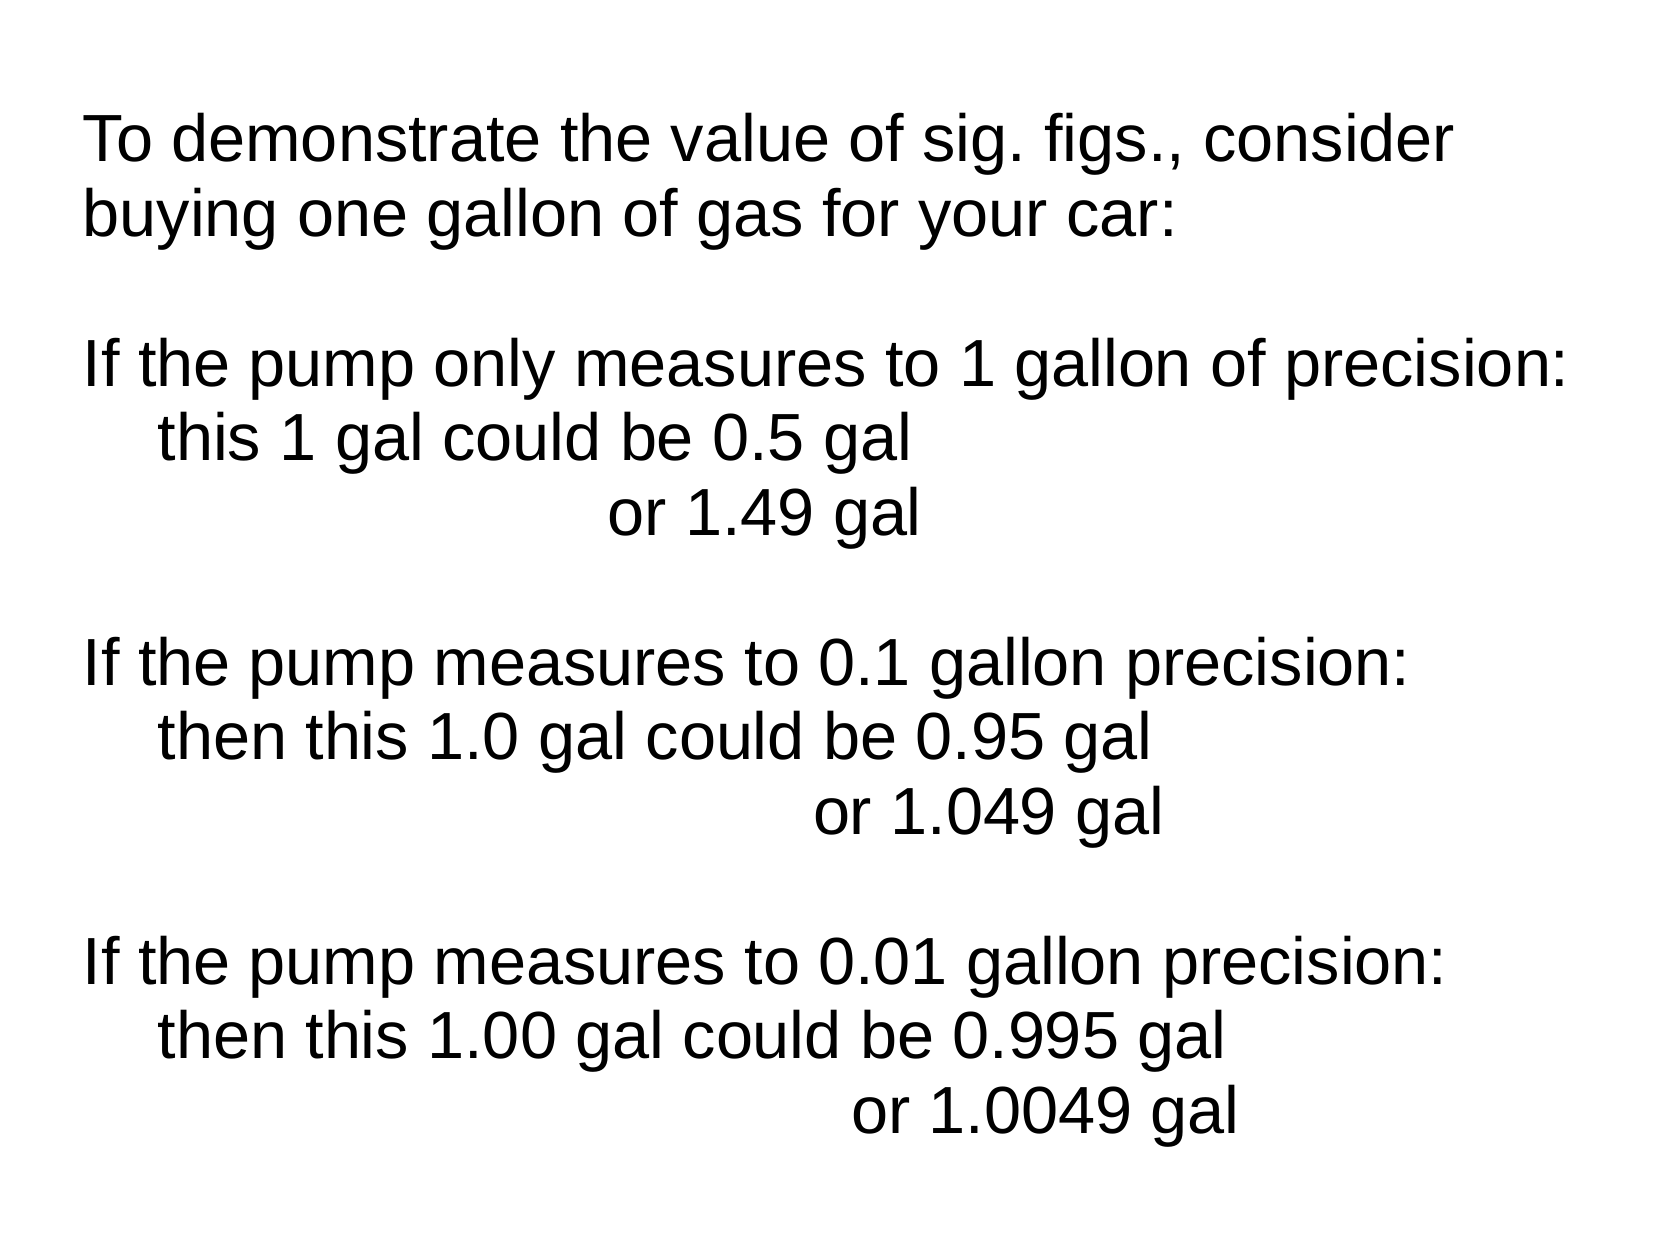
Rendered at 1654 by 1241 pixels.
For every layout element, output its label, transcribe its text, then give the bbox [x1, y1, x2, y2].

subtitle To demonstrate the value of sig. figs., consider buying one gallon of gas for your car: If the pump only measures to 1 gallon of precision: this 1 gal could be 0.5 gal or 1.49 gal If the pump measures to 0.1 gallon precision: then this 1.0 gal could be 0.95 gal or 1.049 gal If the pump measures to 0.01 gallon precision: then this 1.00 gal could be 0.995 gal or 1.0049 gal [82, 49, 1613, 1201]
